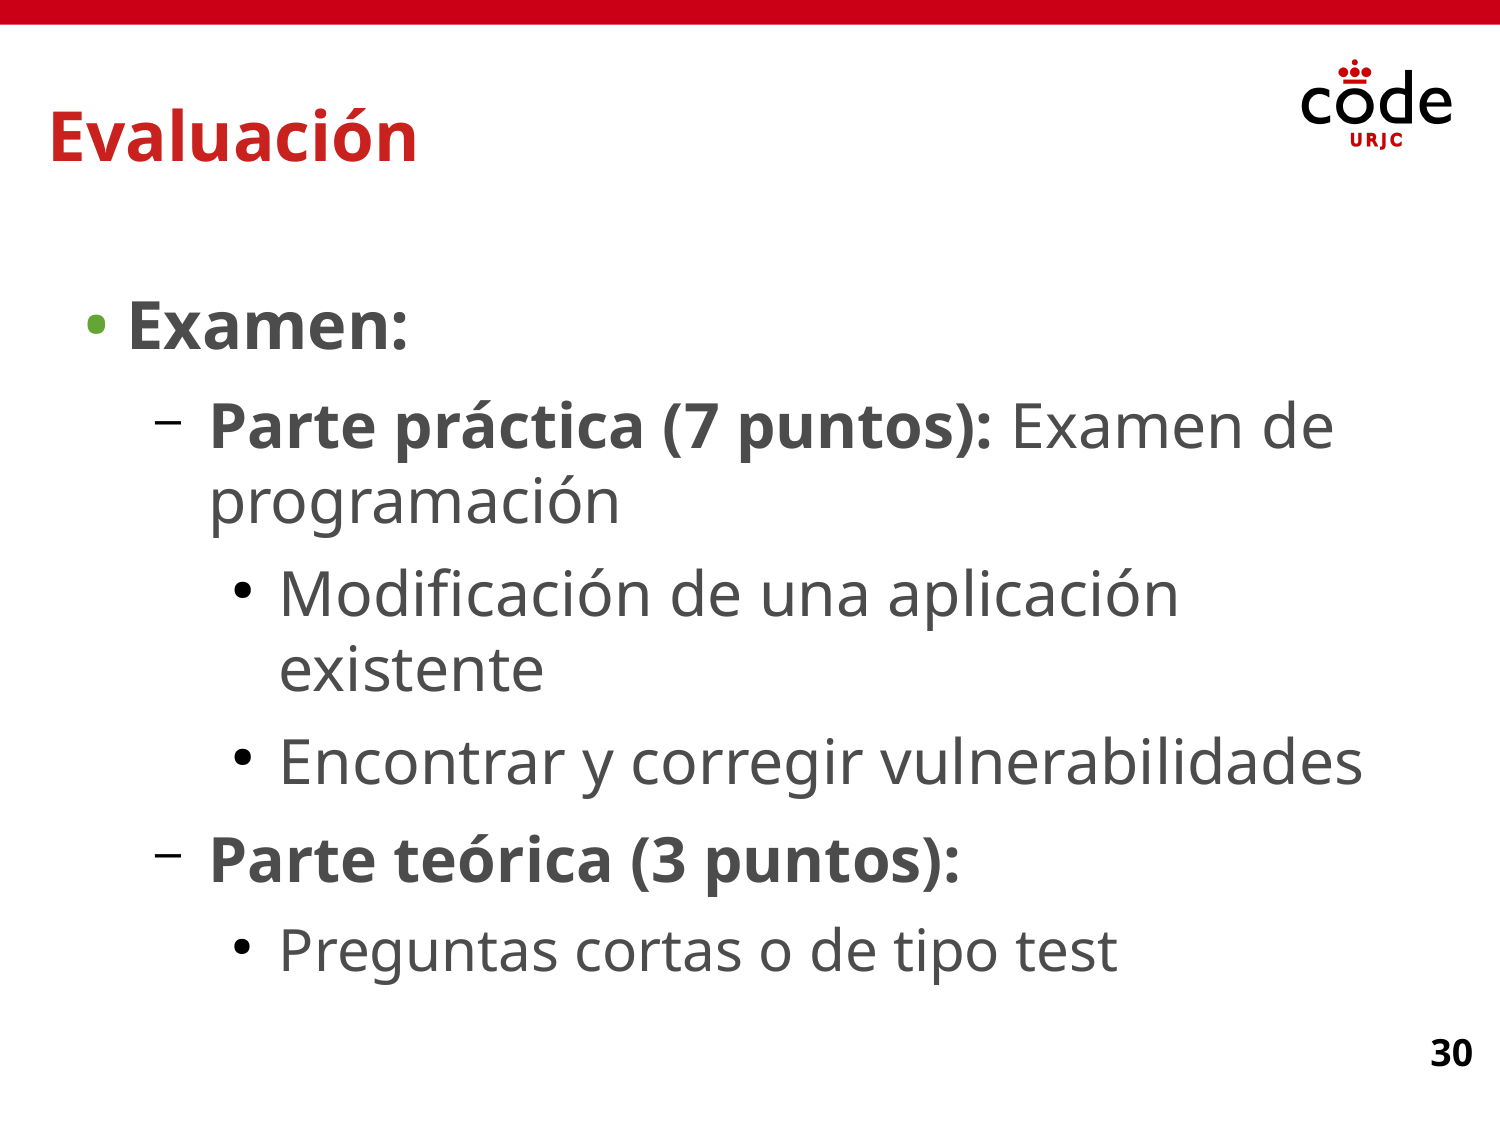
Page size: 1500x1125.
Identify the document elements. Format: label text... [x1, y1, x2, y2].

list Examen: Parte práctica (7 puntos): Examen de programación Modificación de una aplicación existente Encontrar y corregir vulnerabilidades Parte teórica (3 puntos): Preguntas cortas o de tipo test [51, 259, 1436, 1013]
title Evaluación [32, 79, 1383, 189]
picture [1284, 50, 1468, 161]
